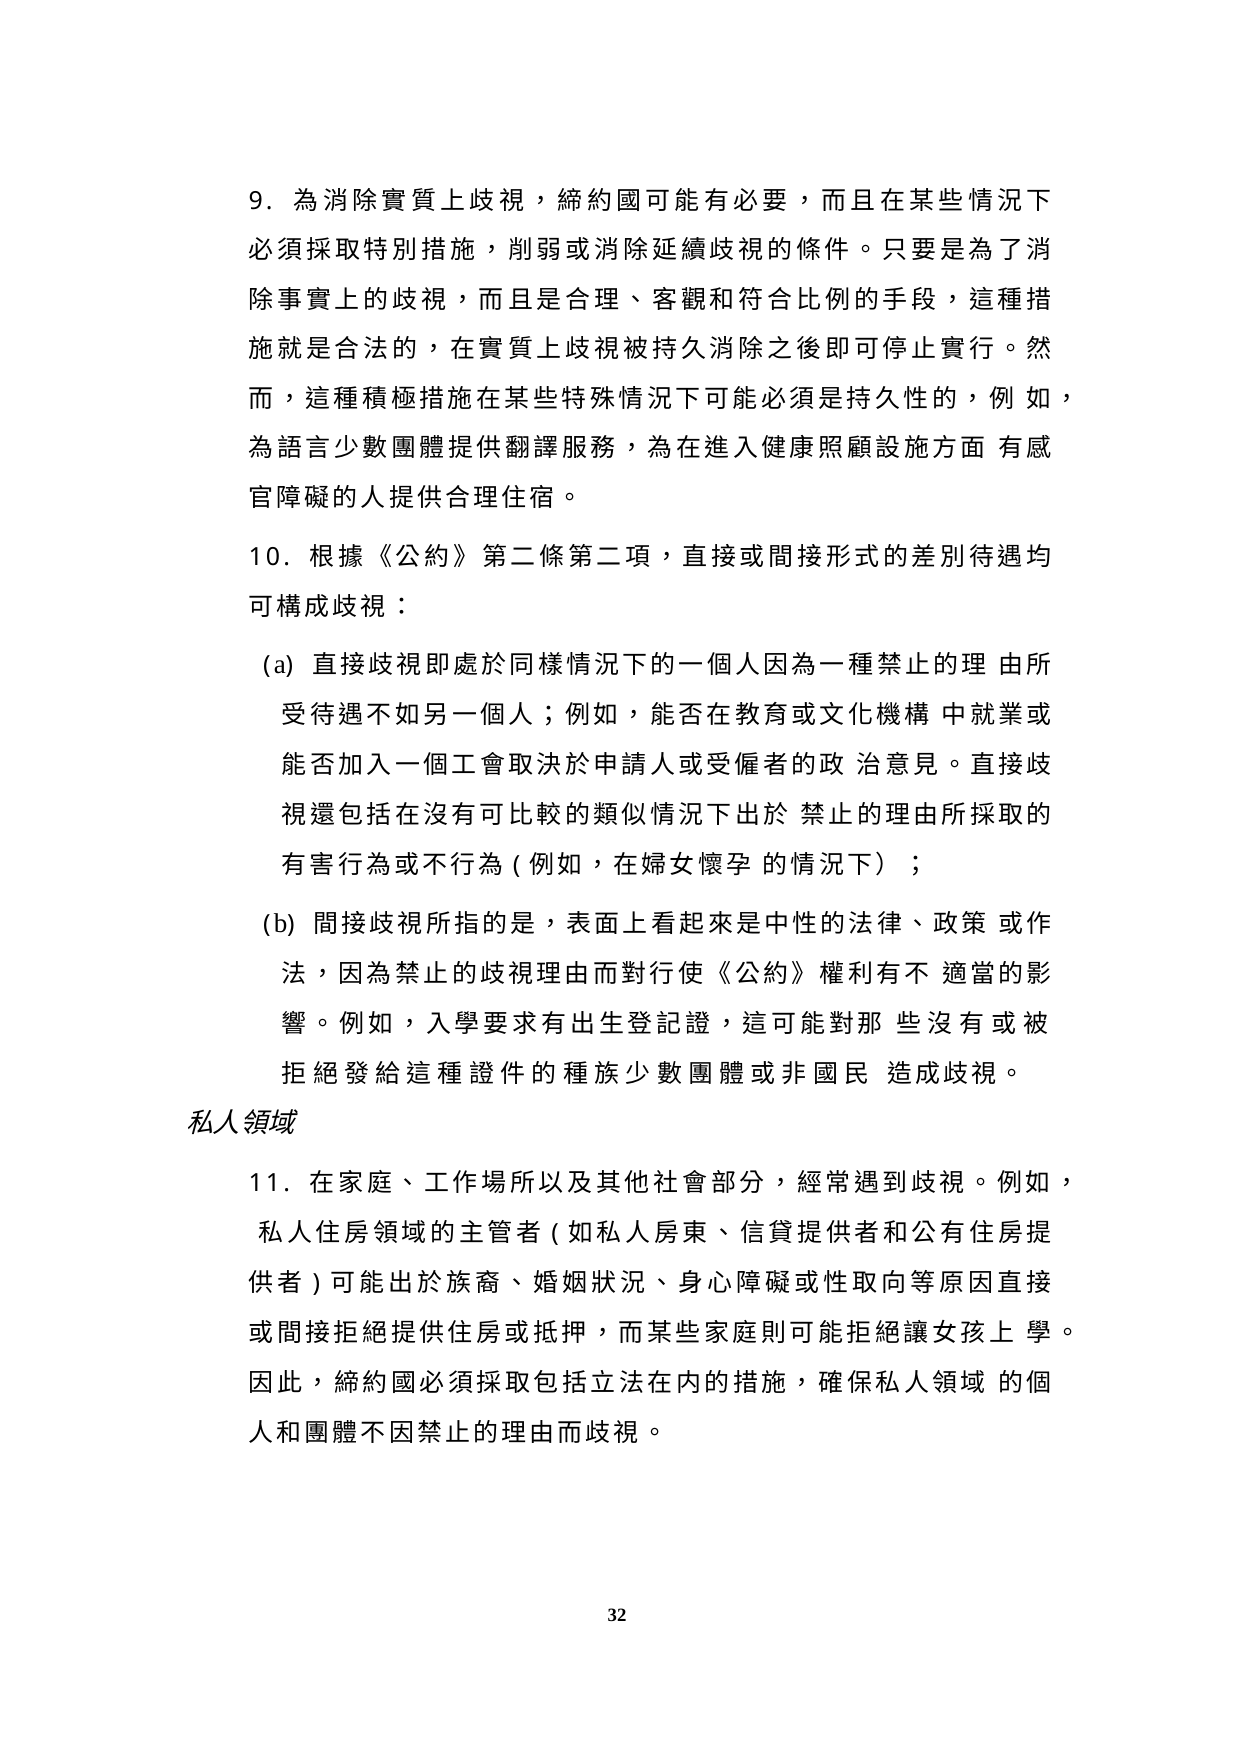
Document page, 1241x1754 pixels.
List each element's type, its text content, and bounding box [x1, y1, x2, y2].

text_box 32 [607, 1603, 632, 1623]
text_box 9. 為消除實質上歧視，締約國可能有必要，而且在某些情況下 必須採取特別措施，削弱或消除延續歧視的條件。只要是為了消 除事實上的歧視，而且是合理、客觀和符合比例的手段，這種措 施就是合法的，在實質上歧視被持久消除之後即可停止實行。然 而，這種積極措施在某些特殊情況下可能必須是持久性的，例 如，為語言少數團體提供翻譯服務，為在進入健康照顧設施方面 有感官障礙的人提供合理住宿。 10. 根據《公約》第二條第二項，直接或間接形式的差別待遇均 可構成歧視： (a) 直接歧視即處於同樣情況下的一個人因為一種禁止的理 由所受待遇不如另一個人；例如，能否在教育或文化機構 中就業或能否加入一個工會取決於申請人或受僱者的政 治意見。直接歧視還包括在沒有可比較的類似情況下出於 禁止的理由所採取的有害行為或不行為(例如，在婦女懷孕 的情況下）； (b) 間接歧視所指的是，表面上看起來是中性的法律、政策 或作法，因為禁止的歧視理由而對行使《公約》權利有不 適當的影響。例如，入學要求有出生登記證，這可能對那 些沒有或被拒絕發給這種證件的種族少數團體或非國民 造成歧視。 私人領域 11. 在家庭、工作場所以及其他社會部分，經常遇到歧視。例如， 私人住房領域的主管者(如私人房東、信貸提供者和公有住房提 供者)可能出於族裔、婚姻狀況、身心障礙或性取向等原因直接 或間接拒絕提供住房或抵押，而某些家庭則可能拒絕讓女孩上 學。因此，締約國必須採取包括立法在内的措施，確保私人領域 的個人和團體不因禁止的理由而歧視。 [186, 165, 1055, 1572]
